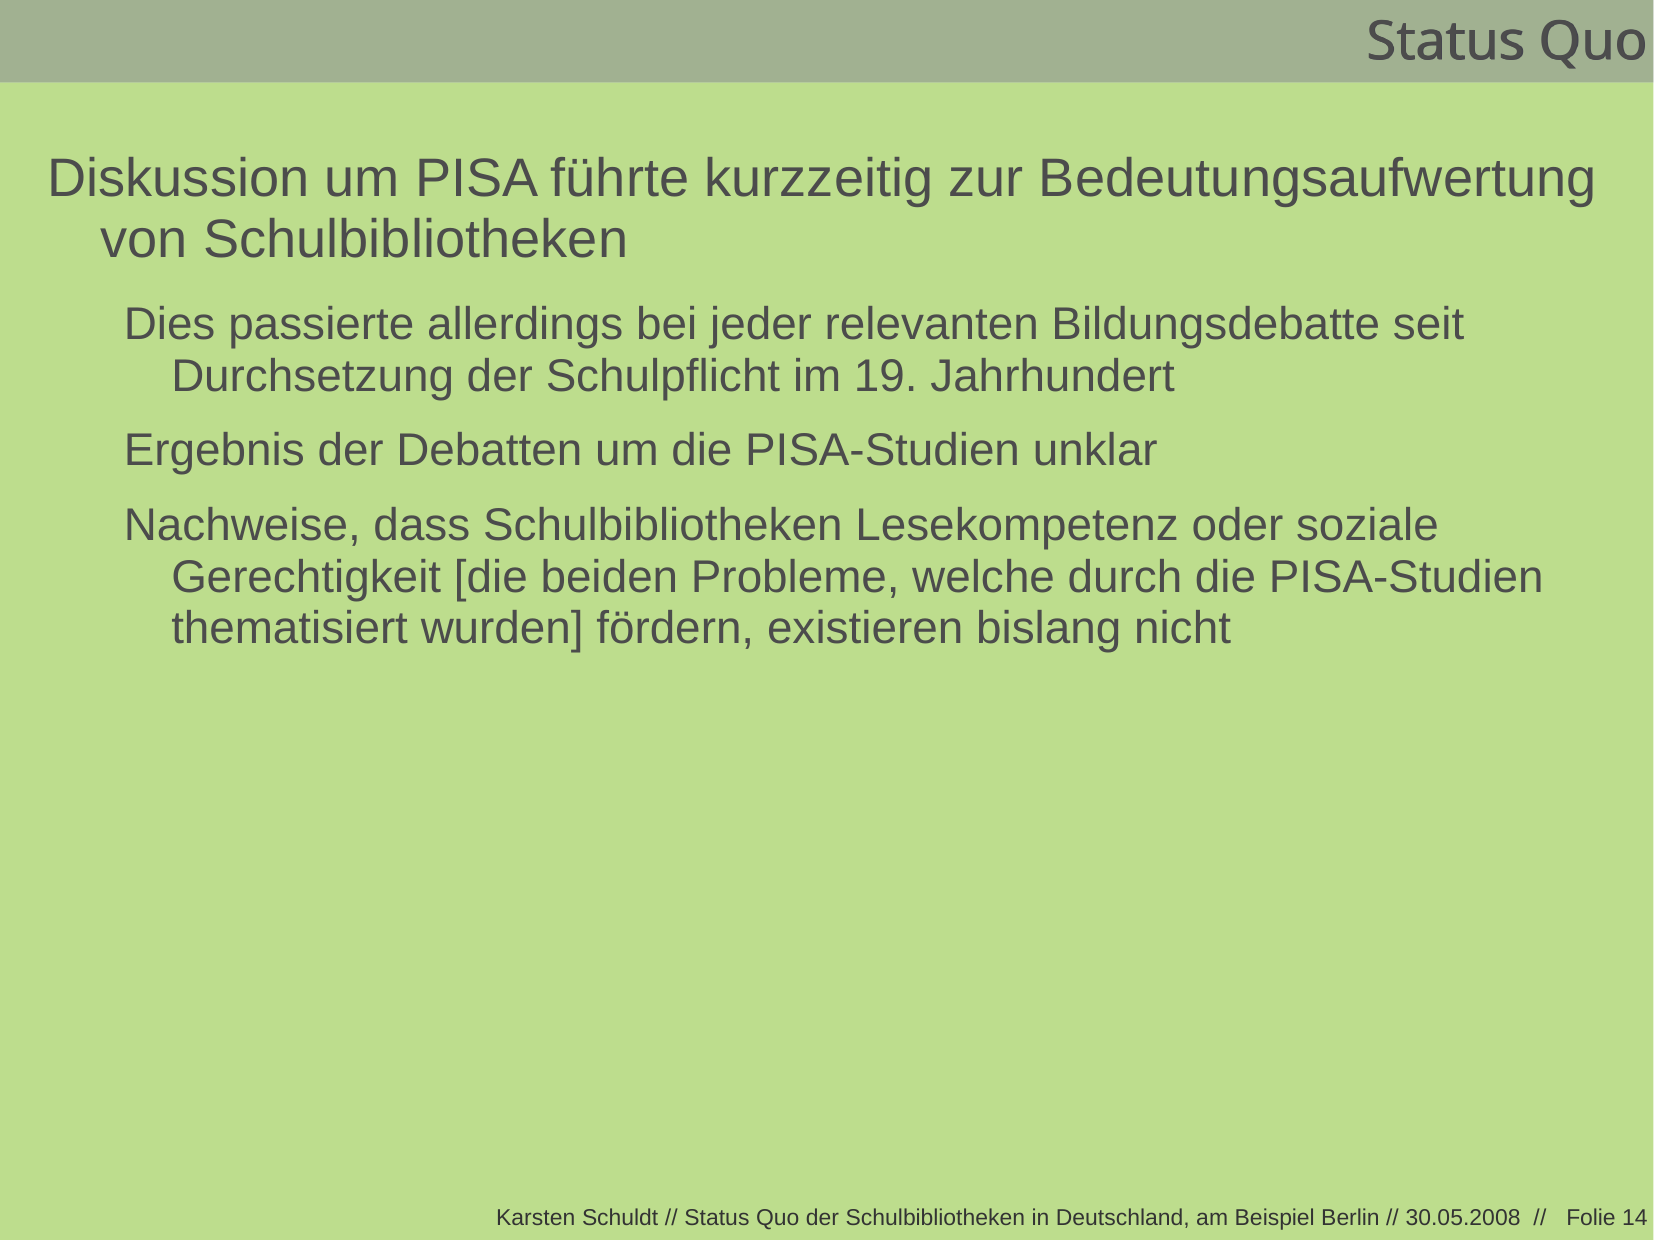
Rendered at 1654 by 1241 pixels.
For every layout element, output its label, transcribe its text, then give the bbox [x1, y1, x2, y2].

list Diskussion um PISA führte kurzzeitig zur Bedeutungsaufwertung von Schulbibliotheken Dies passierte allerdings bei jeder relevanten Bildungsdebatte seit Durchsetzung der Schulpflicht im 19. Jahrhundert Ergebnis der Debatten um die PISA-Studien unklar Nachweise, dass Schulbibliotheken Lesekompetenz oder soziale Gerechtigkeit [die beiden Probleme, welche durch die PISA-Studien thematisiert wurden] fördern, existieren bislang nicht [29, 147, 1625, 1019]
title Status Quo [0, 0, 1654, 83]
